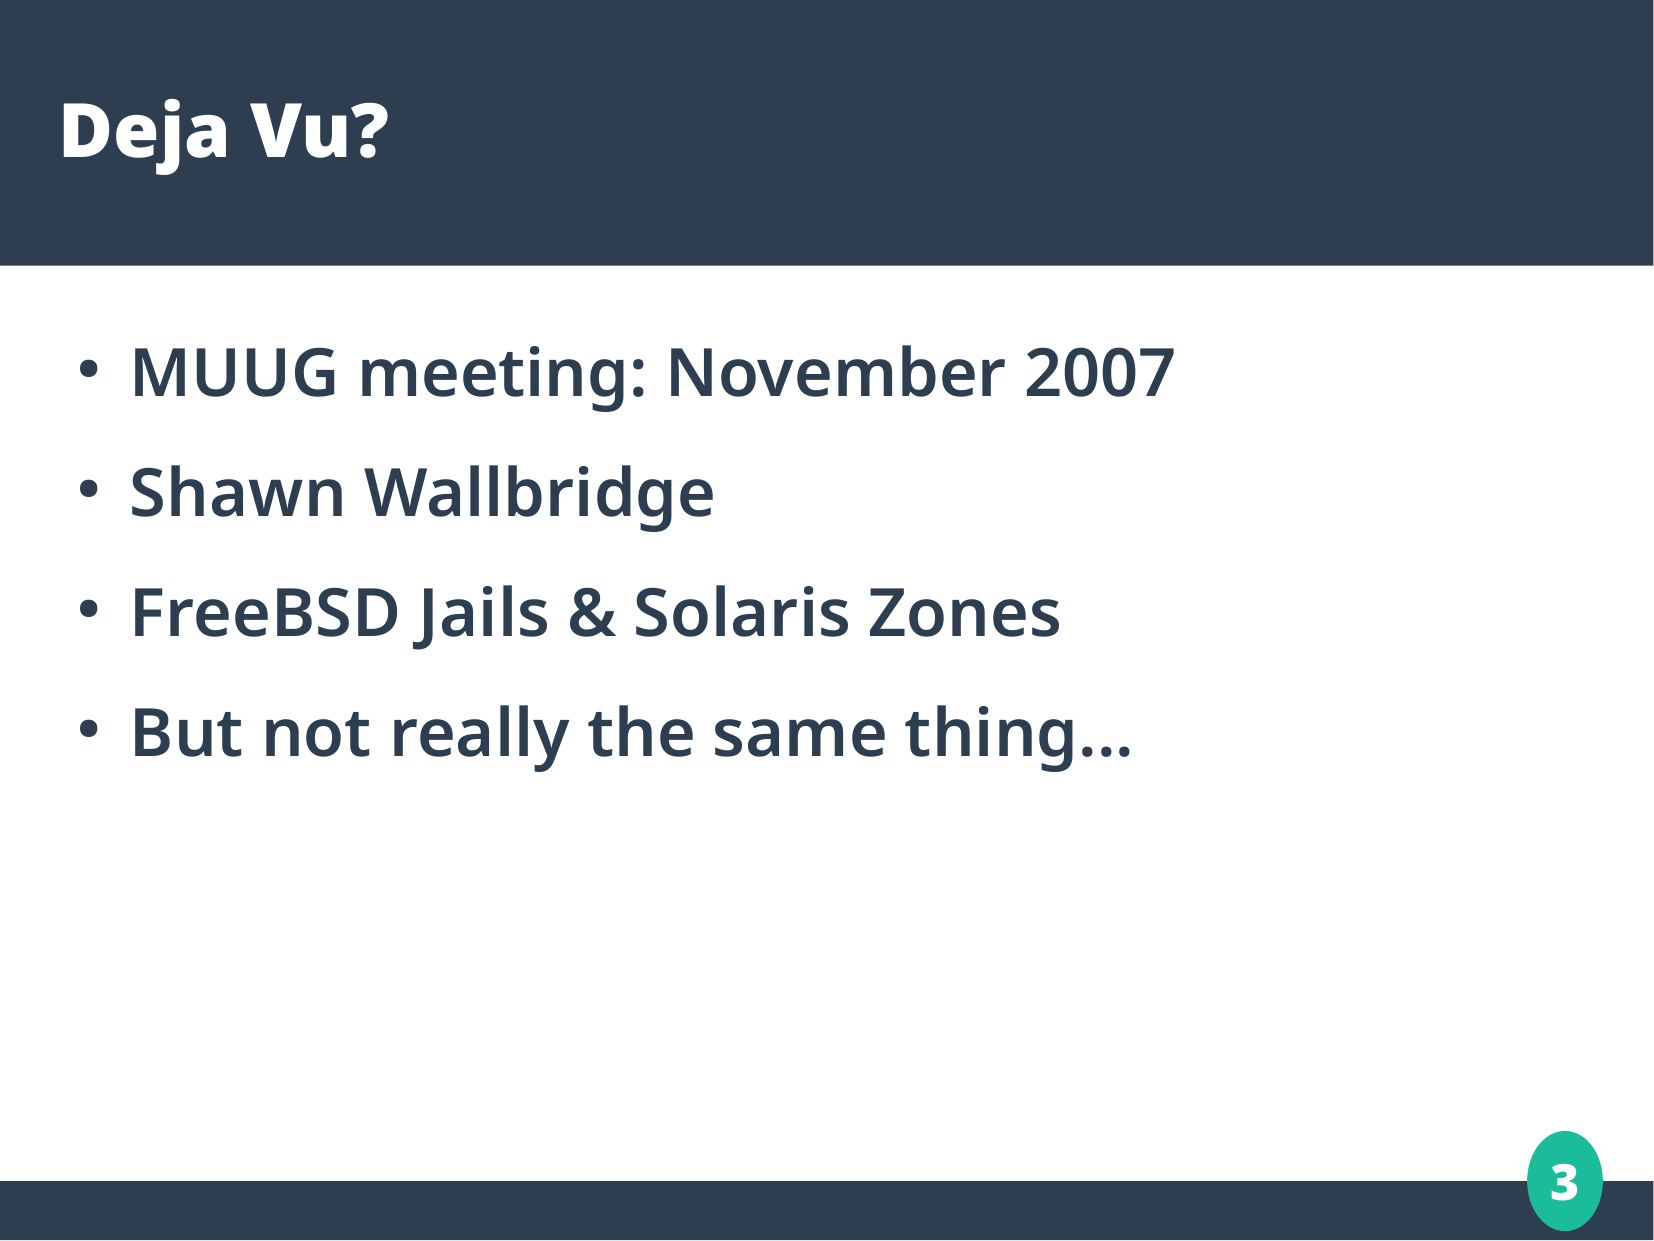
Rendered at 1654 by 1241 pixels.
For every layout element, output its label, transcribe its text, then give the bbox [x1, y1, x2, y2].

title Deja Vu? [59, 49, 1595, 207]
list MUUG meeting: November 2007 Shawn Wallbridge FreeBSD Jails & Solaris Zones But not really the same thing... [59, 324, 1595, 1152]
